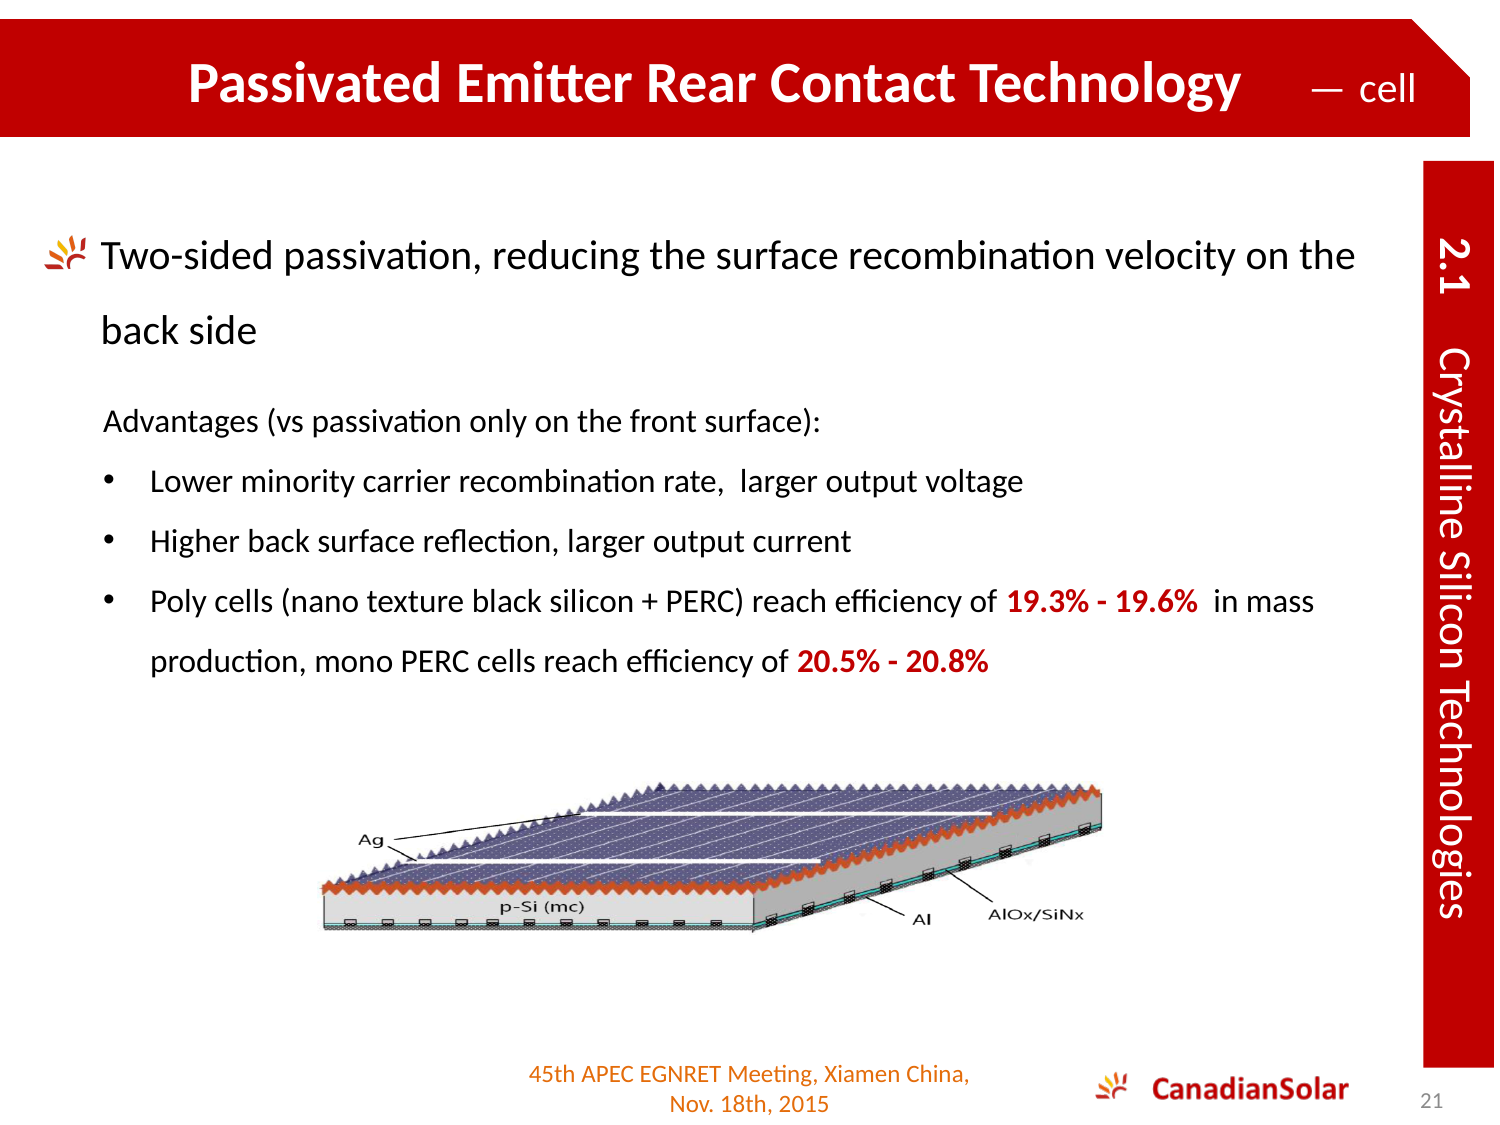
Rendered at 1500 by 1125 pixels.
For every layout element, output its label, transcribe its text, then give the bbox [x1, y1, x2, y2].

text_box 2.1 Crystalline Silicon Technologies [1423, 160, 1494, 1068]
picture [309, 778, 1117, 941]
picture [44, 235, 87, 271]
slide_number <編號> [1108, 1069, 1459, 1125]
picture [1080, 1046, 1377, 1125]
text_box Passivated Emitter Rear Contact Technology — cell [0, 19, 1471, 138]
text_box Advantages (vs passivation only on the front surface): Lower minority carrier recombination rate, larger output voltage Higher back surface reflection, larger output current Poly cells (nano texture black silicon + PERC) reach efficiency of 19.3% - 19.6% in mass production, mono PERC cells reach efficiency of 20.5% - 20.8% [88, 332, 1412, 747]
footer 45th APEC EGNRET Meeting, Xiamen China, Nov. 18th, 2015 [512, 1057, 988, 1118]
text_box Two-sided passivation, reducing the surface recombination velocity on the back side [29, 195, 1424, 361]
